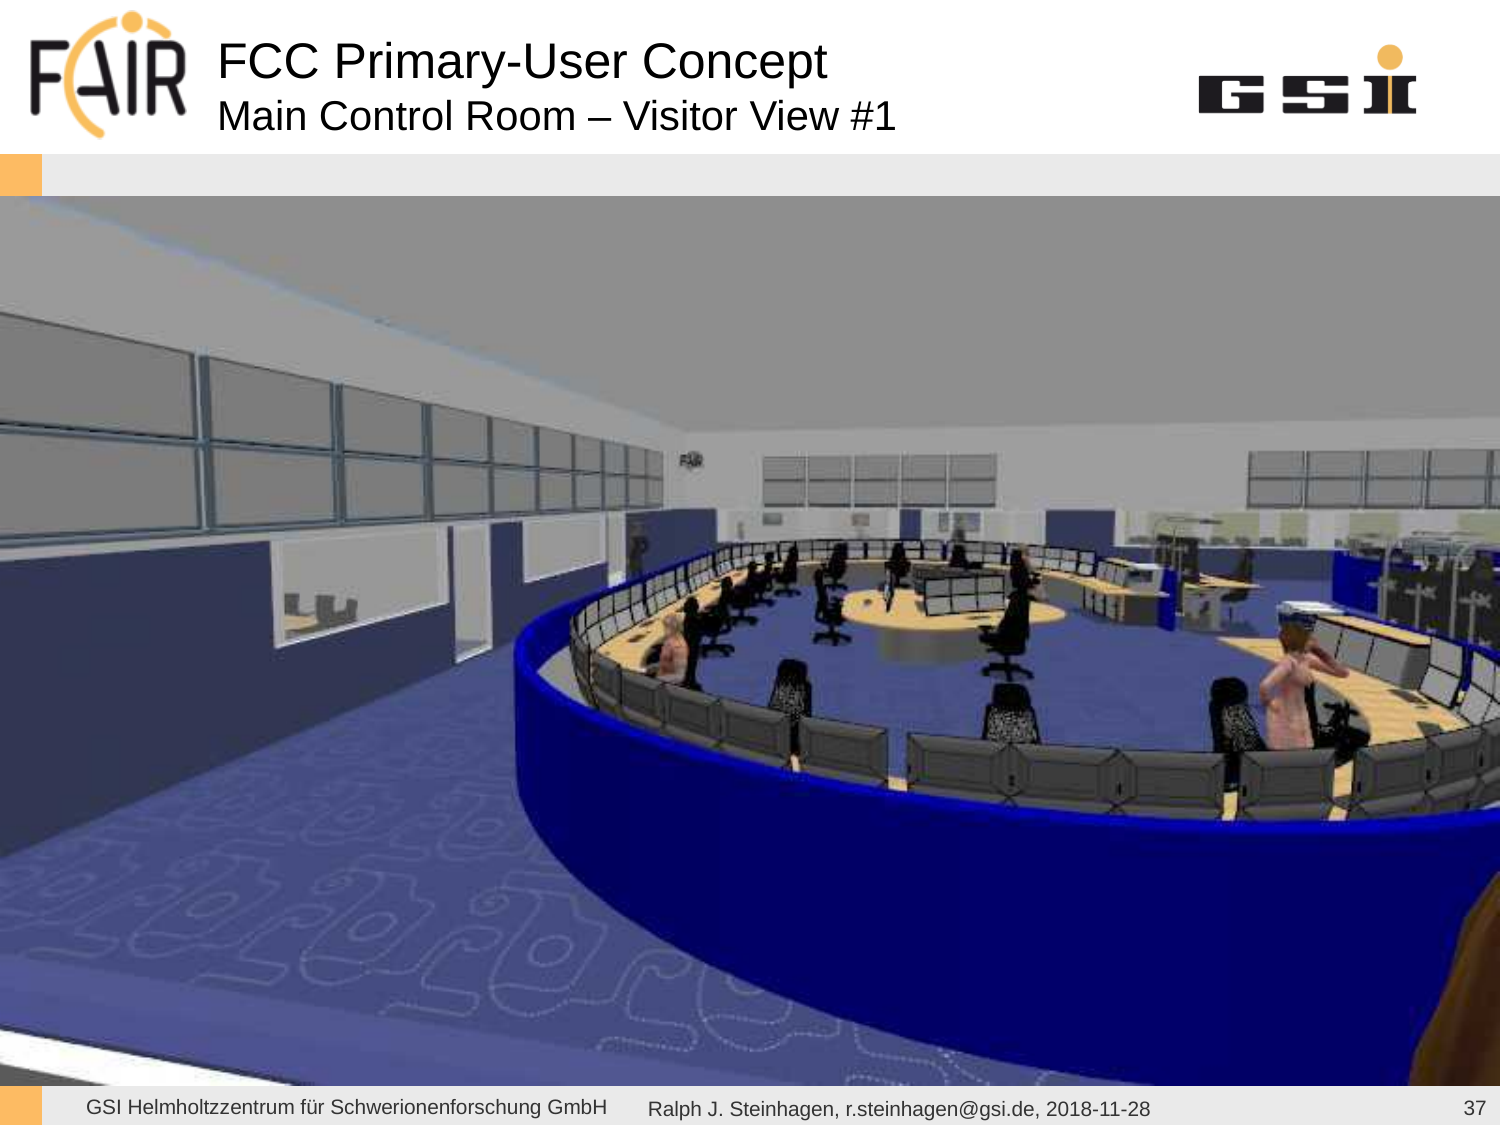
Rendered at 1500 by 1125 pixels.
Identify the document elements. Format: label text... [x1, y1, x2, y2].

picture [1197, 42, 1419, 117]
picture [30, 9, 187, 141]
picture [0, 196, 1500, 1086]
text_box FCC Primary-User Concept Main Control Room – Visitor View #1 [217, 20, 1179, 147]
